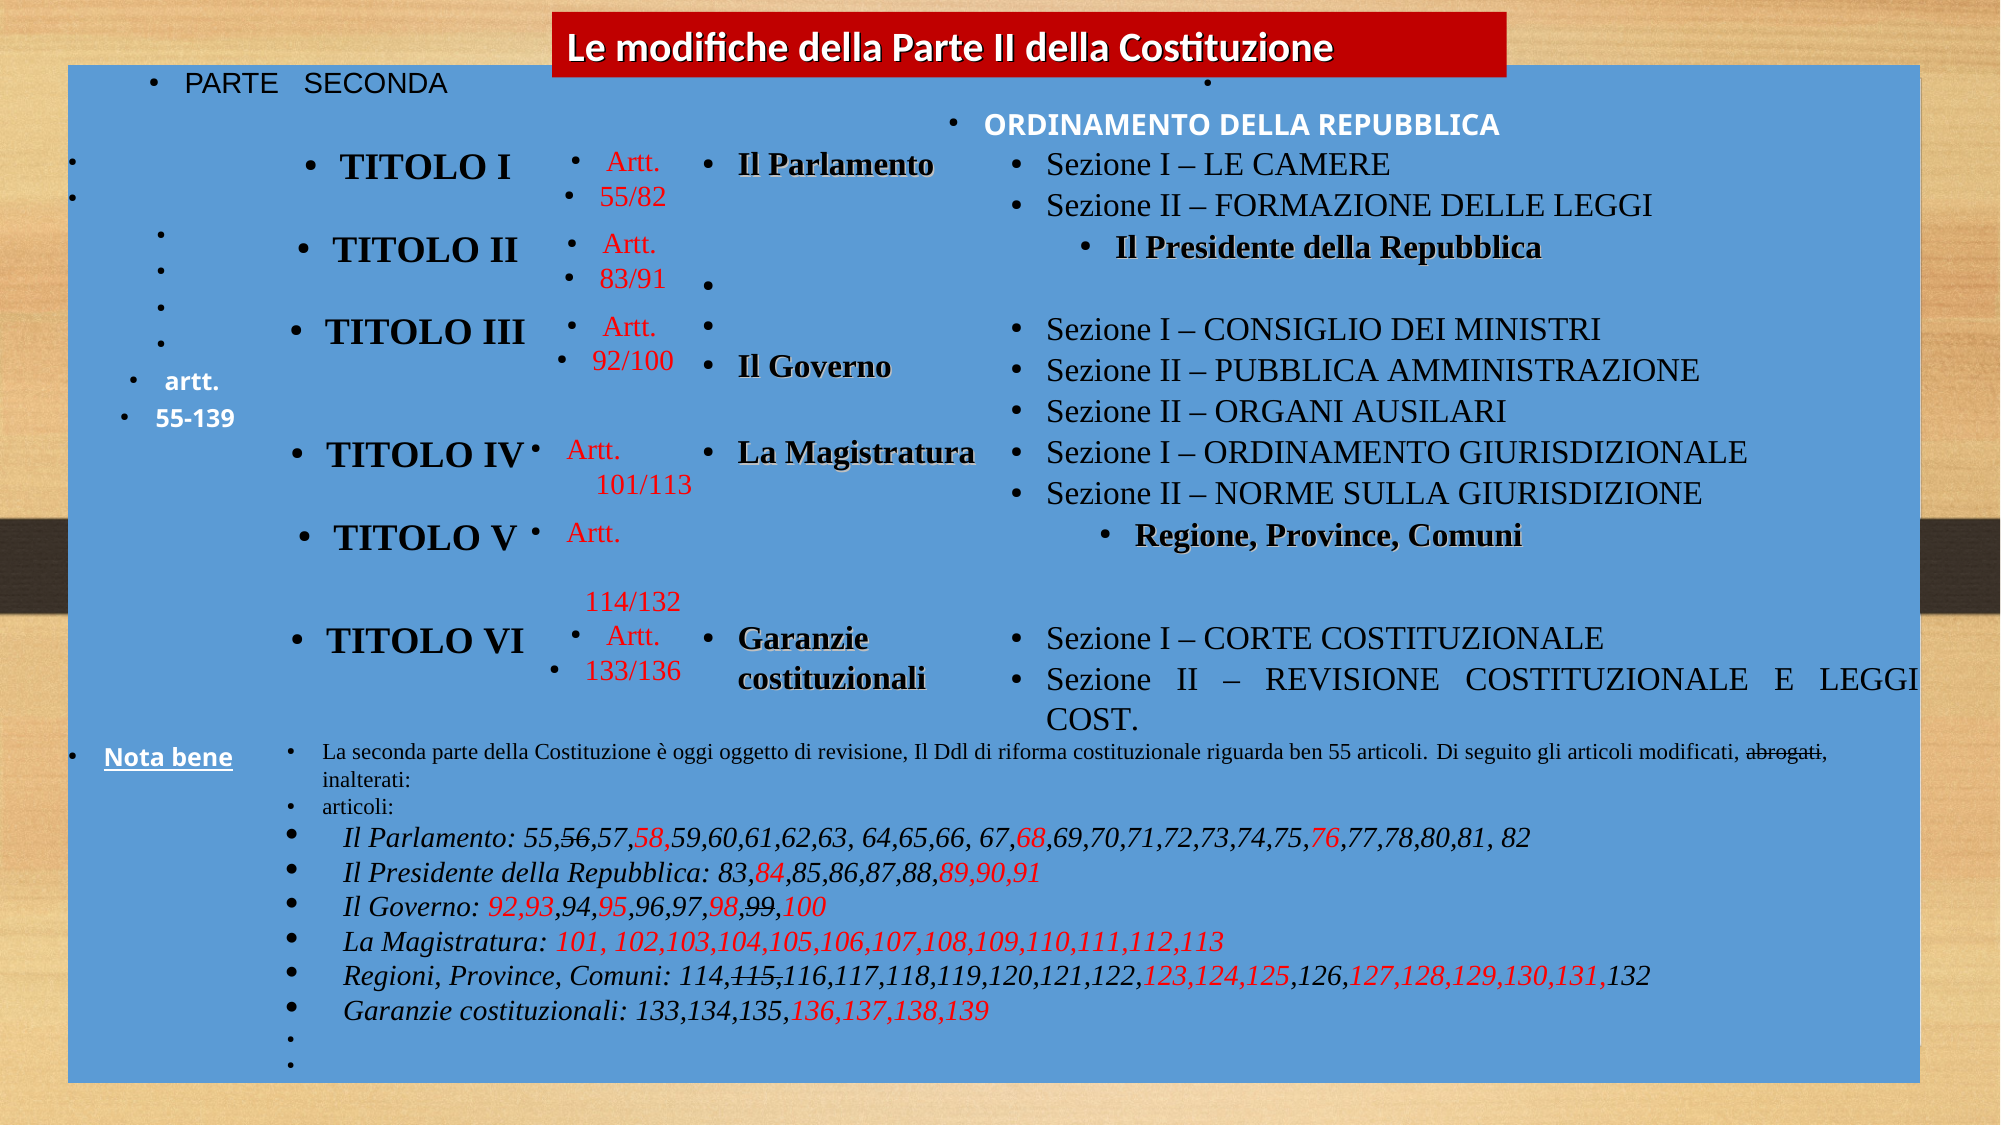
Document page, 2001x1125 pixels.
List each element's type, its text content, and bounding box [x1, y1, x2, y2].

table_cell TITOLO V [287, 514, 529, 617]
table_cell TITOLO II [287, 226, 529, 308]
table_cell Sezione II – REVISIONE COSTITUZIONALE E LEGGI COST. [1011, 659, 1920, 738]
table_cell Artt. 55/82 [529, 144, 702, 226]
table_cell TITOLO VI [287, 617, 529, 738]
table_cell Sezione II – FORMAZIONE DELLE LEGGI [1011, 185, 1920, 226]
table_cell Artt. 101/113 [529, 432, 702, 514]
table_cell Artt. 83/91 [529, 226, 702, 308]
table_cell Sezione I – CONSIGLIO DEI MINISTRI [1011, 308, 1920, 349]
table_cell Il Governo [702, 308, 1011, 432]
table_cell Sezione I – ORDINAMENTO GIURISDIZIONALE [1011, 432, 1920, 473]
table_header ORDINAMENTO DELLA REPUBBLICA [529, 65, 1920, 144]
table_cell Artt. 114/132 [529, 514, 702, 617]
table_cell Artt. 92/100 [529, 308, 702, 432]
table_cell Sezione I – LE CAMERE [1011, 144, 1920, 185]
table_cell Regione, Province, Comuni [702, 514, 1920, 617]
table_cell Nota bene [68, 738, 287, 1083]
table_cell La Magistratura [702, 432, 1011, 514]
table_cell Garanzie costituzionali [702, 617, 1011, 738]
table_cell Artt. 133/136 [529, 617, 702, 738]
table_cell TITOLO III [287, 308, 529, 432]
table_cell Sezione I – CORTE COSTITUZIONALE [1011, 617, 1920, 659]
table_cell Il Parlamento [702, 144, 1011, 226]
table_cell Sezione II – NORME SULLA GIURISDIZIONE [1011, 473, 1920, 514]
table_cell Sezione II – PUBBLICA AMMINISTRAZIONE [1011, 349, 1920, 390]
table_cell Il Presidente della Repubblica [702, 226, 1920, 308]
table_cell La seconda parte della Costituzione è oggi oggetto di revisione, Il Ddl di riforma costituzionale riguarda ben 55 articoli. Di seguito gli articoli modificati, abrogati, inalterati: articoli: Il Parlamento: 55,56,57,58,59,60,61,62,63, 64,65,66, 67,68,69,70,71,72,73,74,75,76,77,78,80,81, 82 Il Presidente della Repubblica: 83,84,85,86,87,88,89,90,91 Il Governo: 92,93,94,95,96,97,98,99,100 La Magistratura: 101, 102,103,104,105,106,107,108,109,110,111,112,113 Regioni, Province, Comuni: 114,115,116,117,118,119,120,121,122,123,124,125,126,127,128,129,130,131,132 Garanzie costituzionali: 133,134,135,136,137,138,139 [287, 738, 1920, 1083]
text_box Le modifiche della Parte II della Costituzione [552, 11, 1507, 78]
table_header PARTE SECONDA [68, 65, 529, 144]
table_cell artt. 55-139 [68, 144, 287, 738]
table_cell TITOLO IV [287, 432, 529, 514]
table_cell TITOLO I [287, 144, 529, 226]
table_cell Sezione II – ORGANI AUSILARI [1011, 390, 1920, 432]
